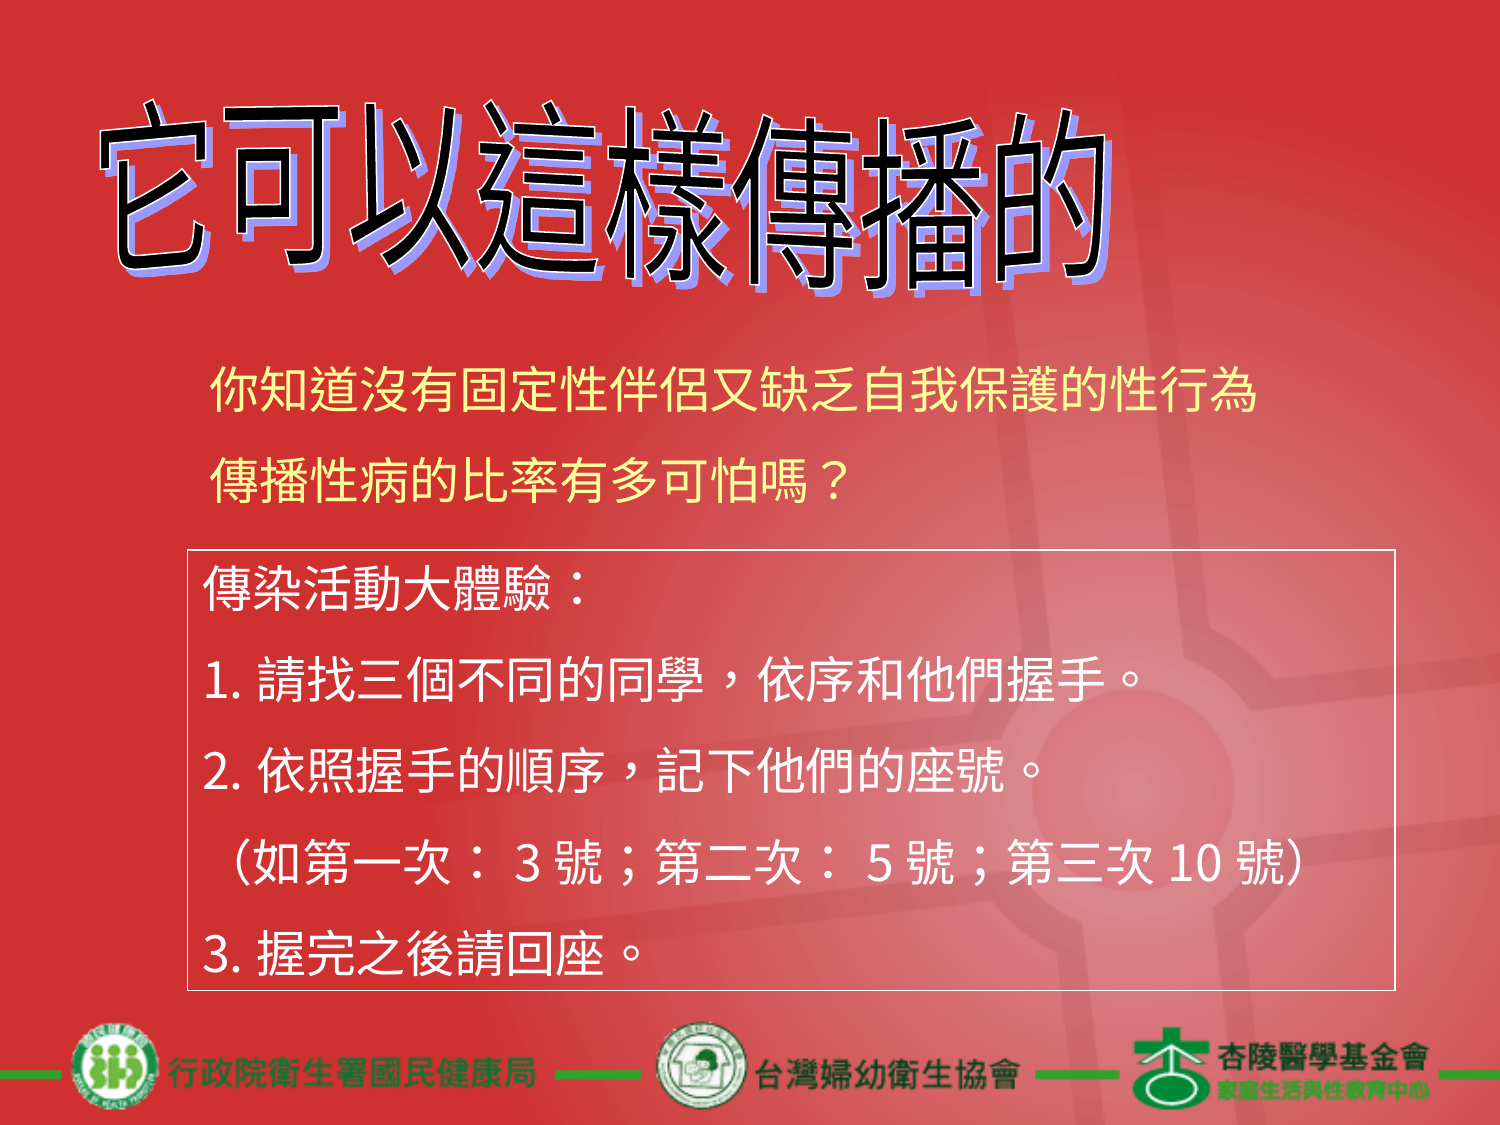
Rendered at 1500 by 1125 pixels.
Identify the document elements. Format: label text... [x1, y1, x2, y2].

text_box 它可以這樣傳播的 [1056, 180, 1085, 230]
text_box 它可以這樣傳播的 [644, 225, 678, 276]
text_box 它可以這樣傳播的 [483, 99, 508, 137]
text_box 它可以這樣傳播的 [118, 159, 204, 270]
text_box 傳染活動大體驗： 1.請找三個不同的同學，依序和他們握手。 2.依照握手的順序，記下他們的座號。 （如第一次：3號；第二次：5號；第三次10號） 3.握完之後請回座。 [187, 549, 1396, 991]
text_box 你知道沒有固定性伴侶又缺乏自我保護的性行為 傳播性病的比率有多可怕嗎？ [194, 350, 1282, 518]
text_box 它可以這樣傳播的 [513, 100, 595, 139]
text_box 它可以這樣傳播的 [731, 114, 854, 289]
text_box 它可以這樣傳播的 [476, 142, 598, 273]
picture [0, 0, 1500, 1125]
text_box 它可以這樣傳播的 [349, 103, 405, 244]
text_box 它可以這樣傳播的 [911, 140, 928, 167]
text_box 它可以這樣傳播的 [649, 108, 724, 212]
text_box 它可以這樣傳播的 [237, 147, 290, 234]
text_box 它可以這樣傳播的 [224, 105, 339, 265]
text_box 它可以這樣傳播的 [523, 147, 584, 162]
text_box 它可以這樣傳播的 [100, 99, 206, 170]
text_box 它可以這樣傳播的 [861, 117, 982, 291]
text_box 它可以這樣傳播的 [996, 108, 1105, 283]
text_box 它可以這樣傳播的 [522, 196, 585, 245]
text_box 它可以這樣傳播的 [605, 106, 651, 279]
text_box 它可以這樣傳播的 [380, 106, 470, 270]
text_box 它可以這樣傳播的 [523, 172, 584, 187]
text_box 它可以這樣傳播的 [391, 118, 421, 171]
text_box 它可以這樣傳播的 [658, 205, 727, 282]
